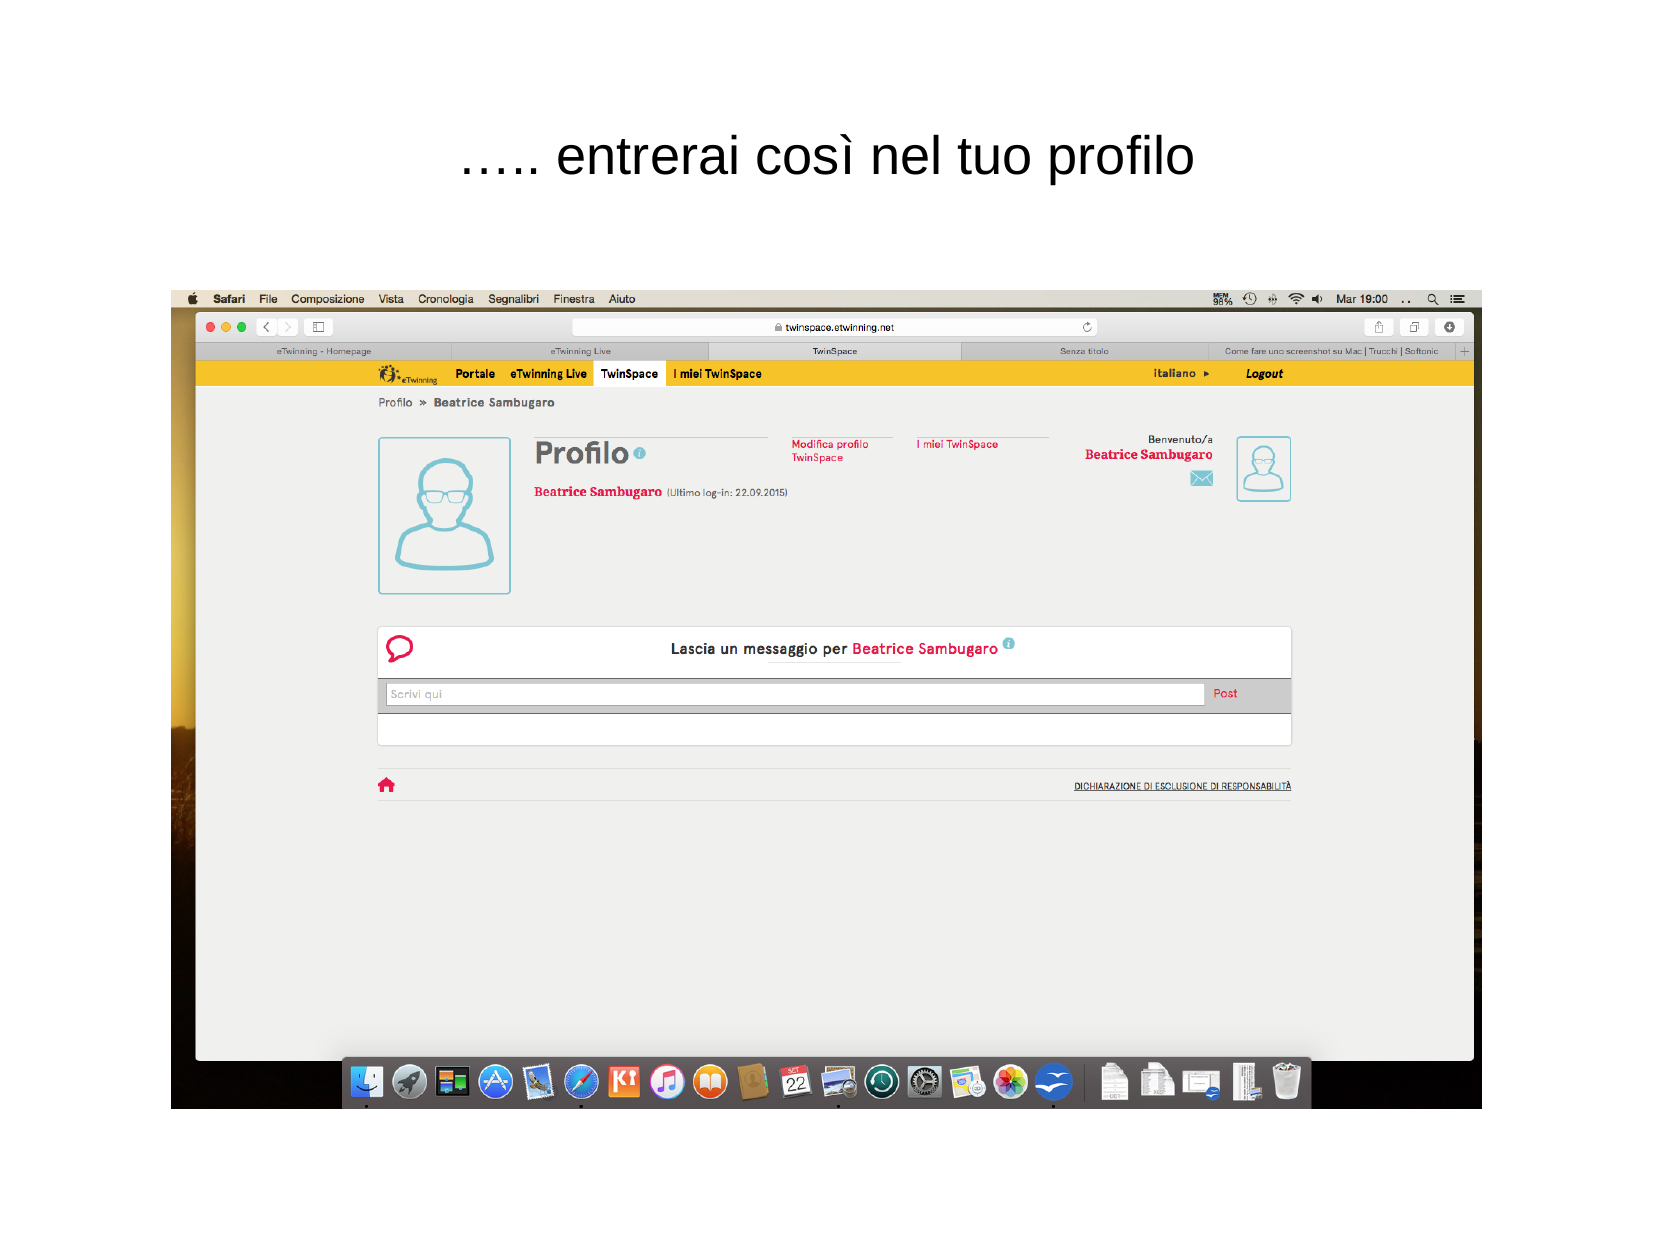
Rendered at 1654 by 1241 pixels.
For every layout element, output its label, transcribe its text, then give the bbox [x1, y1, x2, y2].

picture [171, 290, 1482, 1109]
title ….. entrerai così nel tuo profilo [82, 49, 1571, 257]
